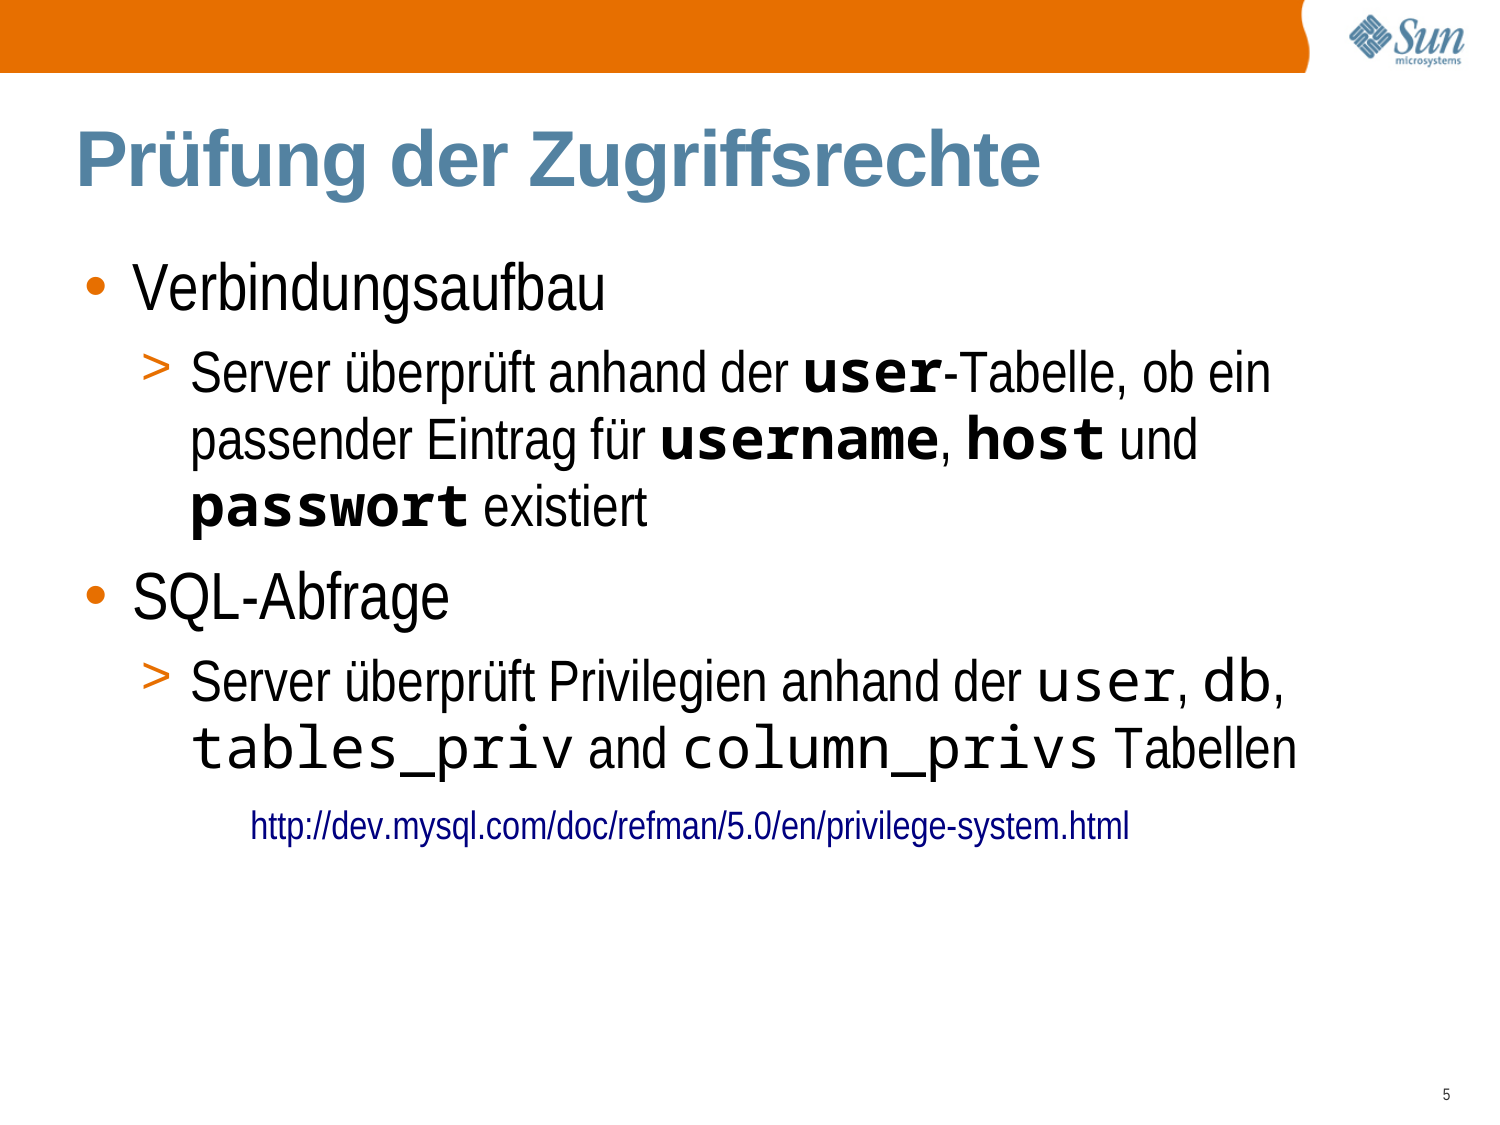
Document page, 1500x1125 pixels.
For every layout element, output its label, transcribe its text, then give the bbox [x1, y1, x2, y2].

list Verbindungsaufbau Server überprüft anhand der user-Tabelle, ob ein passender Eintrag für username, host und passwort existiert SQL-Abfrage Server überprüft Privilegien anhand der user, db, tables_priv and column_privs Tabellen http://dev.mysql.com/doc/refman/5.0/en/privilege-system.html [64, 258, 1401, 1047]
title Prüfung der Zugriffsrechte [75, 123, 1437, 227]
picture [0, 0, 1500, 73]
